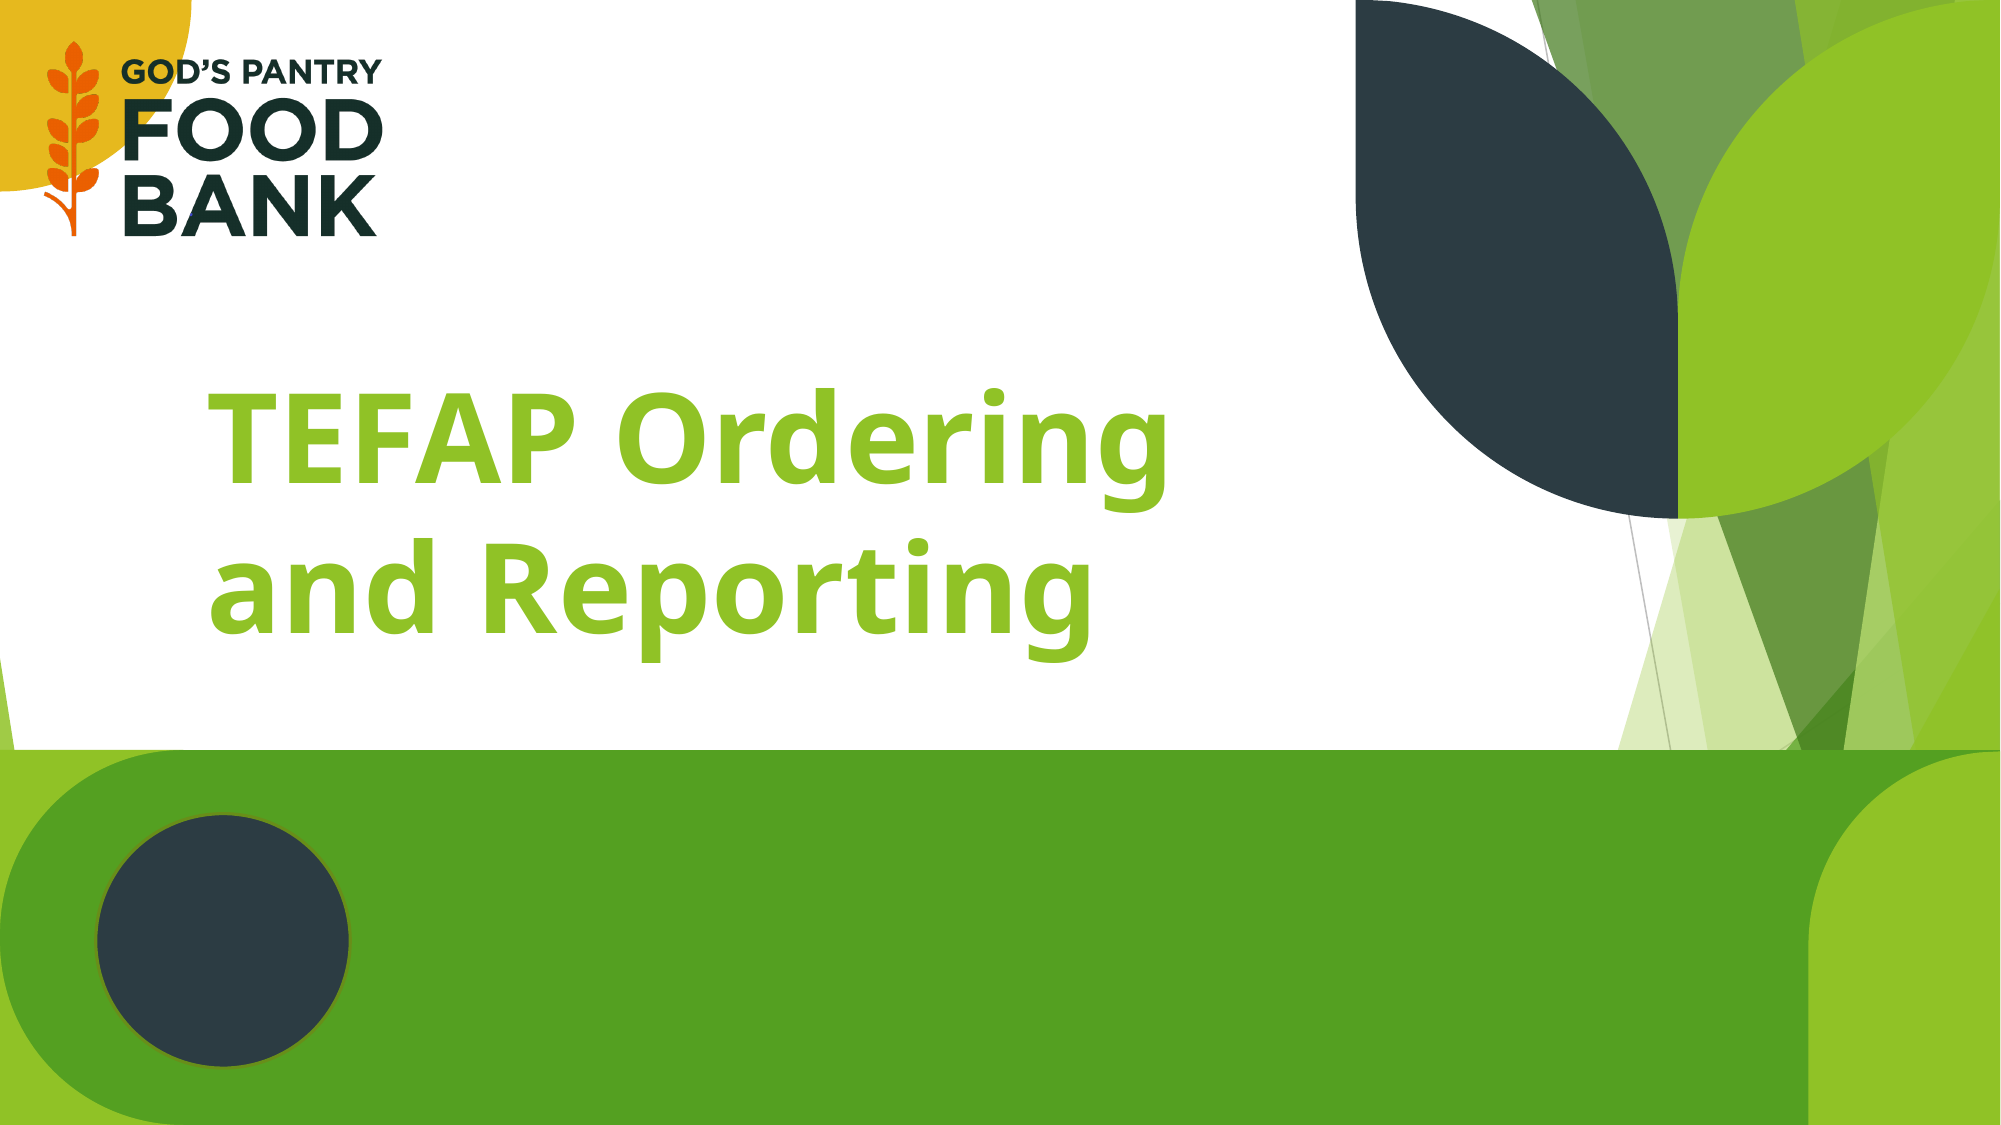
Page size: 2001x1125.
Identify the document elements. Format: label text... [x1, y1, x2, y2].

title TEFAP Ordering and Reporting [191, 38, 1356, 667]
picture [42, 38, 383, 238]
